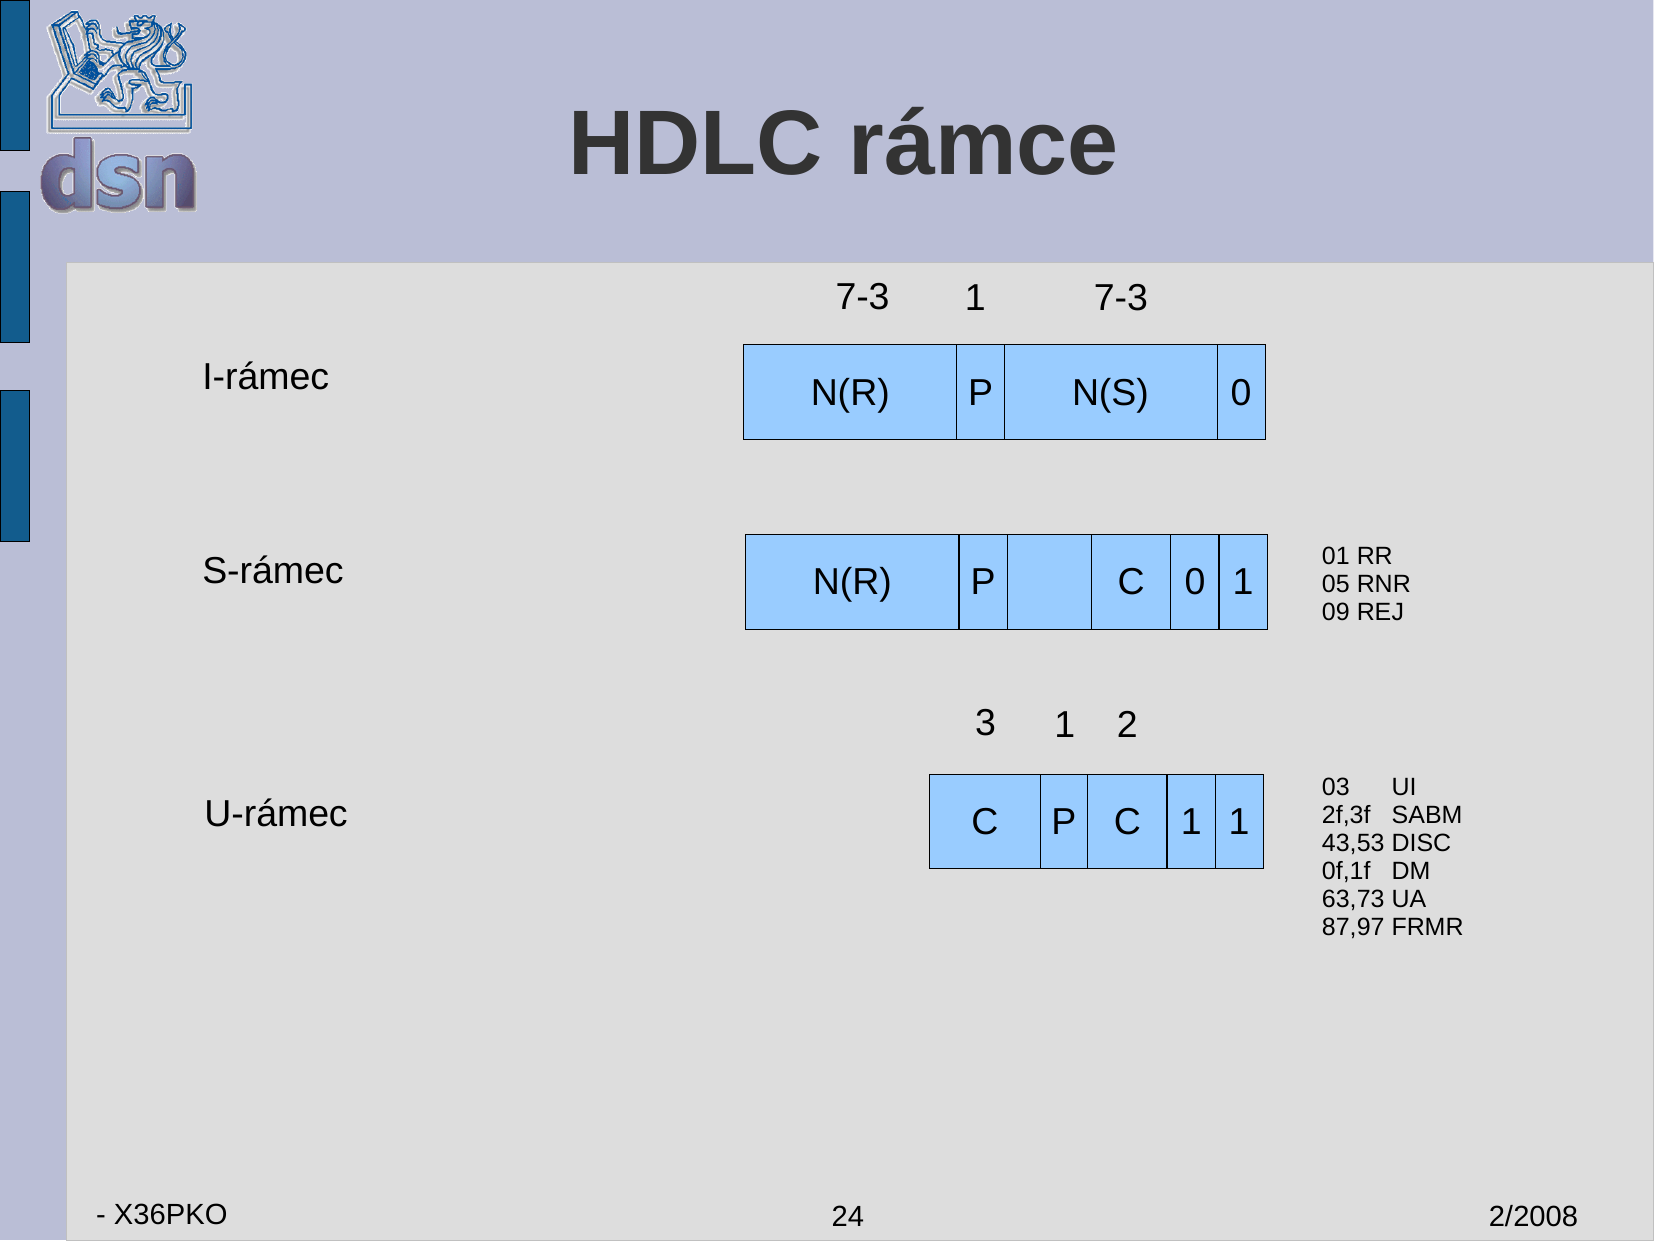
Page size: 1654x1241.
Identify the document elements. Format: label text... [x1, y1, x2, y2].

text_box [1008, 534, 1091, 630]
title HDLC rámce [210, 39, 1478, 247]
text_box 2 [1102, 695, 1153, 753]
text_box N(R) [743, 344, 957, 440]
text_box P [957, 344, 1005, 440]
list 01 RR 05 RNR 09 REJ [1304, 541, 1488, 626]
text_box 1 [1216, 774, 1264, 869]
text_box 1 [1219, 534, 1268, 630]
picture [10, 10, 223, 230]
text_box C [1087, 774, 1167, 869]
list 03 UI 2f,3f SABM 43,53 DISC 0f,1f DM 63,73 UA 87,97 FRMR [1304, 772, 1488, 941]
text_box 1 [1039, 695, 1091, 753]
text_box N(S) [1005, 344, 1218, 440]
text_box 7-3 [1079, 268, 1163, 326]
text_box U-rámec [189, 785, 363, 843]
text_box P [959, 534, 1008, 630]
text_box P [1041, 774, 1087, 869]
text_box 3 [960, 694, 1044, 752]
text_box 0 [1218, 344, 1266, 440]
text_box I-rámec [187, 347, 345, 405]
text_box C [929, 774, 1041, 869]
text_box 0 [1171, 534, 1219, 630]
text_box 1 [950, 268, 1001, 326]
text_box N(R) [745, 534, 959, 630]
text_box C [1091, 534, 1171, 630]
text_box 1 [1167, 774, 1216, 869]
text_box S-rámec [187, 541, 359, 599]
text_box 7-3 [820, 268, 905, 326]
